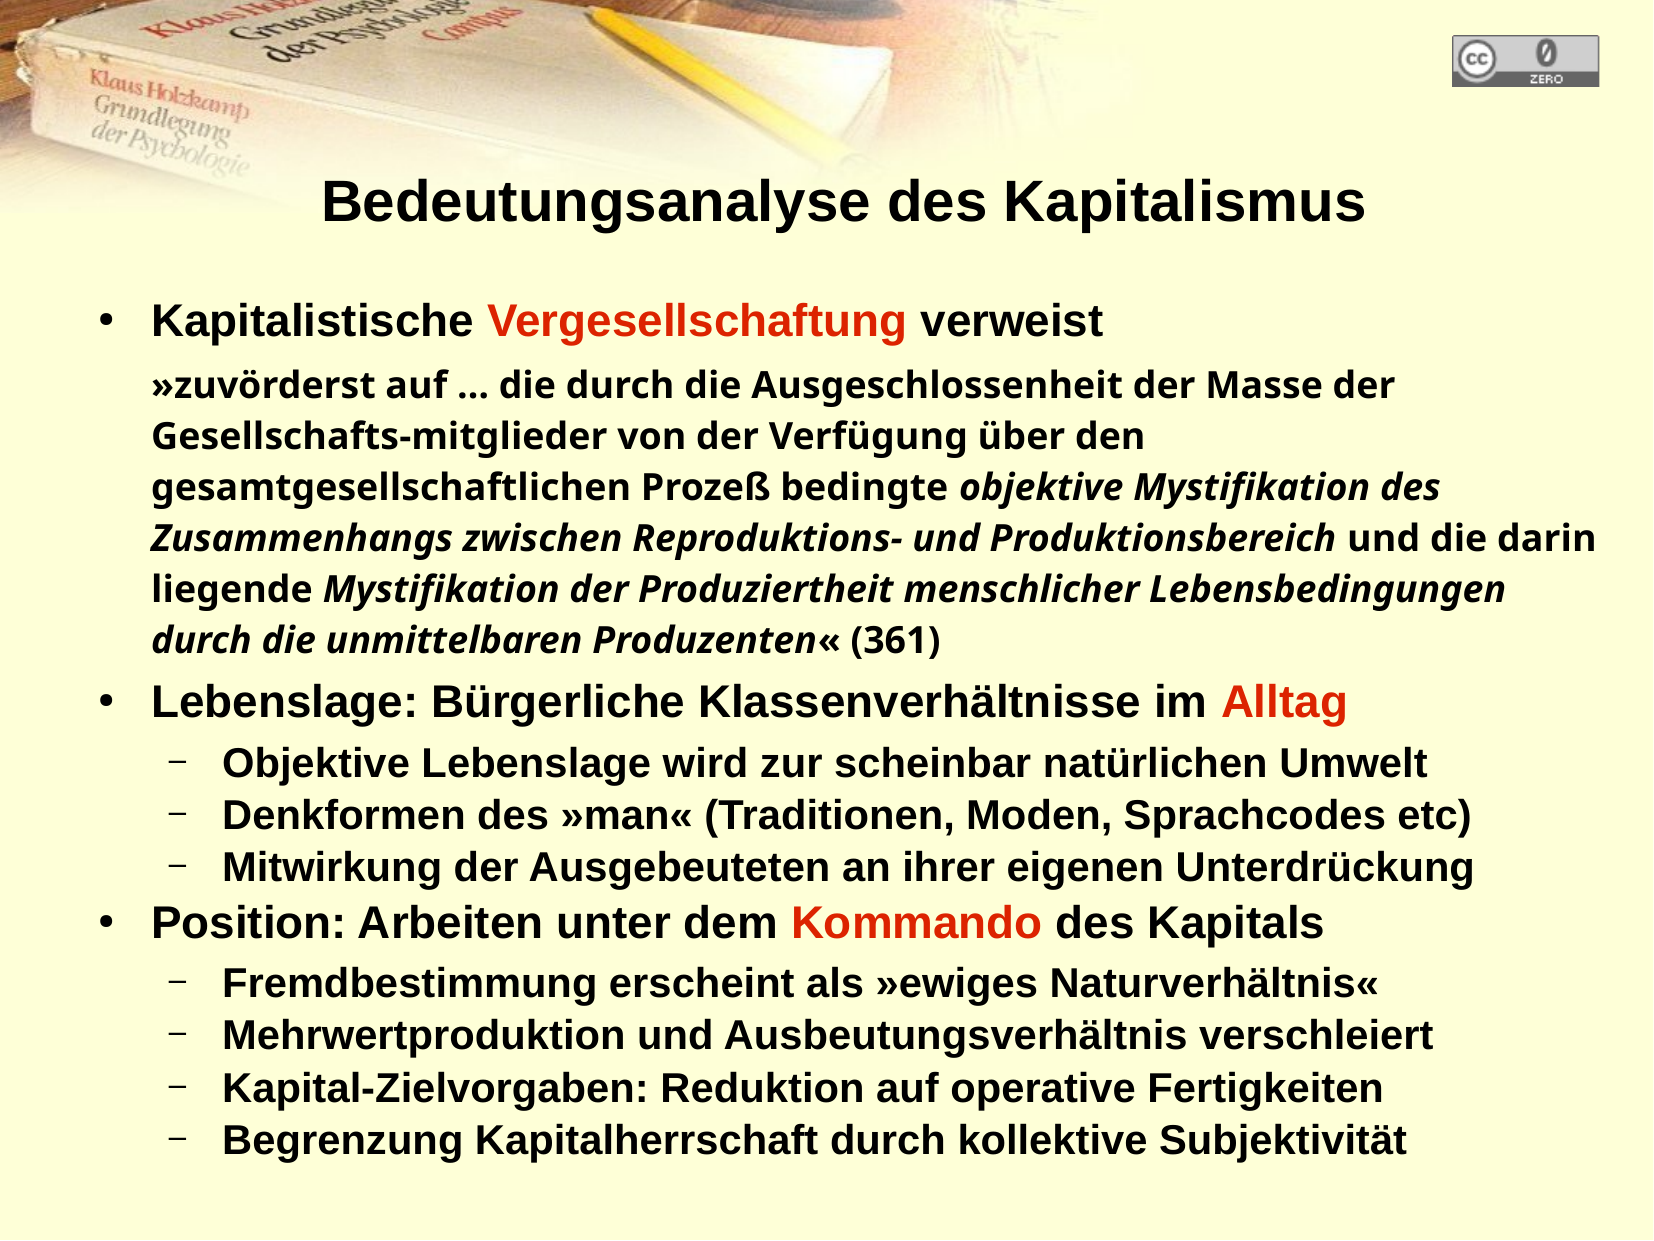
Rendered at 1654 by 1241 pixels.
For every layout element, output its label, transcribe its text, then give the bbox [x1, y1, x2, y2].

picture [1452, 35, 1600, 87]
picture [0, 0, 1156, 213]
list Kapitalistische Vergesellschaftung verweist »zuvörderst auf … die durch die Ausgeschlossenheit der Masse der Gesellschafts-mitglieder von der Verfügung über den gesamtgesellschaftlichen Prozeß bedingte objektive Mystifikation des Zusammenhangs zwischen Reproduktions- und Produktionsbereich und die darin liegende Mystifikation der Produziertheit menschlicher Lebensbedingungen durch die unmittelbaren Produzenten« (361) Lebenslage: Bürgerliche Klassenverhältnisse im Alltag Objektive Lebenslage wird zur scheinbar natürlichen Umwelt Denkformen des »man« (Traditionen, Moden, Sprachcodes etc) Mitwirkung der Ausgebeuteten an ihrer eigenen Unterdrückung Position: Arbeiten unter dem Kommando des Kapitals Fremdbestimmung erscheint als »ewiges Naturverhältnis« Mehrwertproduktion und Ausbeutungsverhältnis verschleiert Kapital-Zielvorgaben: Reduktion auf operative Fertigkeiten Begrenzung Kapitalherrschaft durch kollektive Subjektivität [80, 295, 1607, 1199]
title Bedeutungsanalyse des Kapitalismus [82, 124, 1607, 278]
